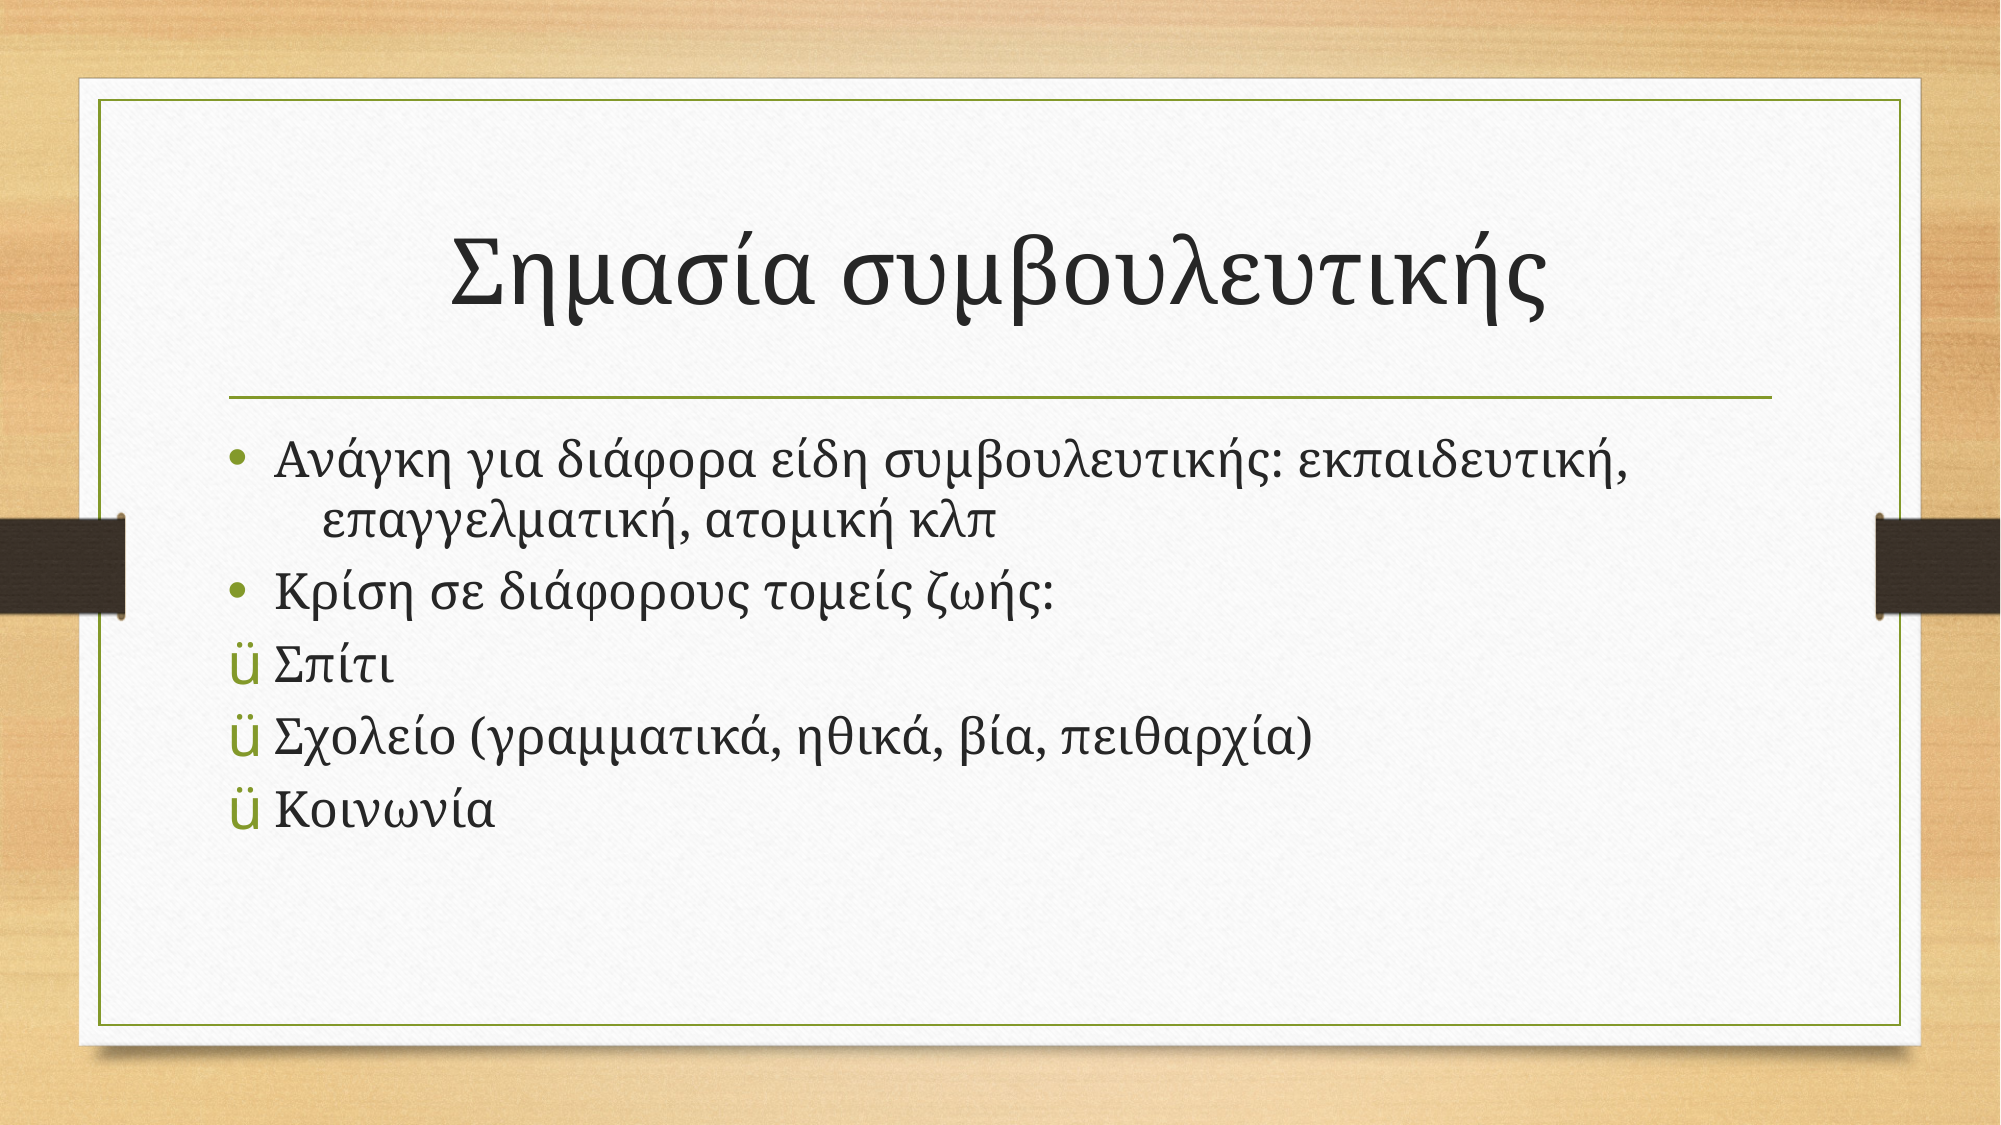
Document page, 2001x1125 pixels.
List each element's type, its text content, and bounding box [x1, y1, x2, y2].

list Ανάγκη για διάφορα είδη συμβουλευτικής: εκπαιδευτική, επαγγελματική, ατομική κλπ Κρίση σε διάφορους τομείς ζωής: Σπίτι Σχολείο (γραμματικά, ηθικά, βία, πειθαρχία) Κοινωνία [212, 419, 1788, 964]
title Σημασία συμβουλευτικής [212, 161, 1788, 376]
